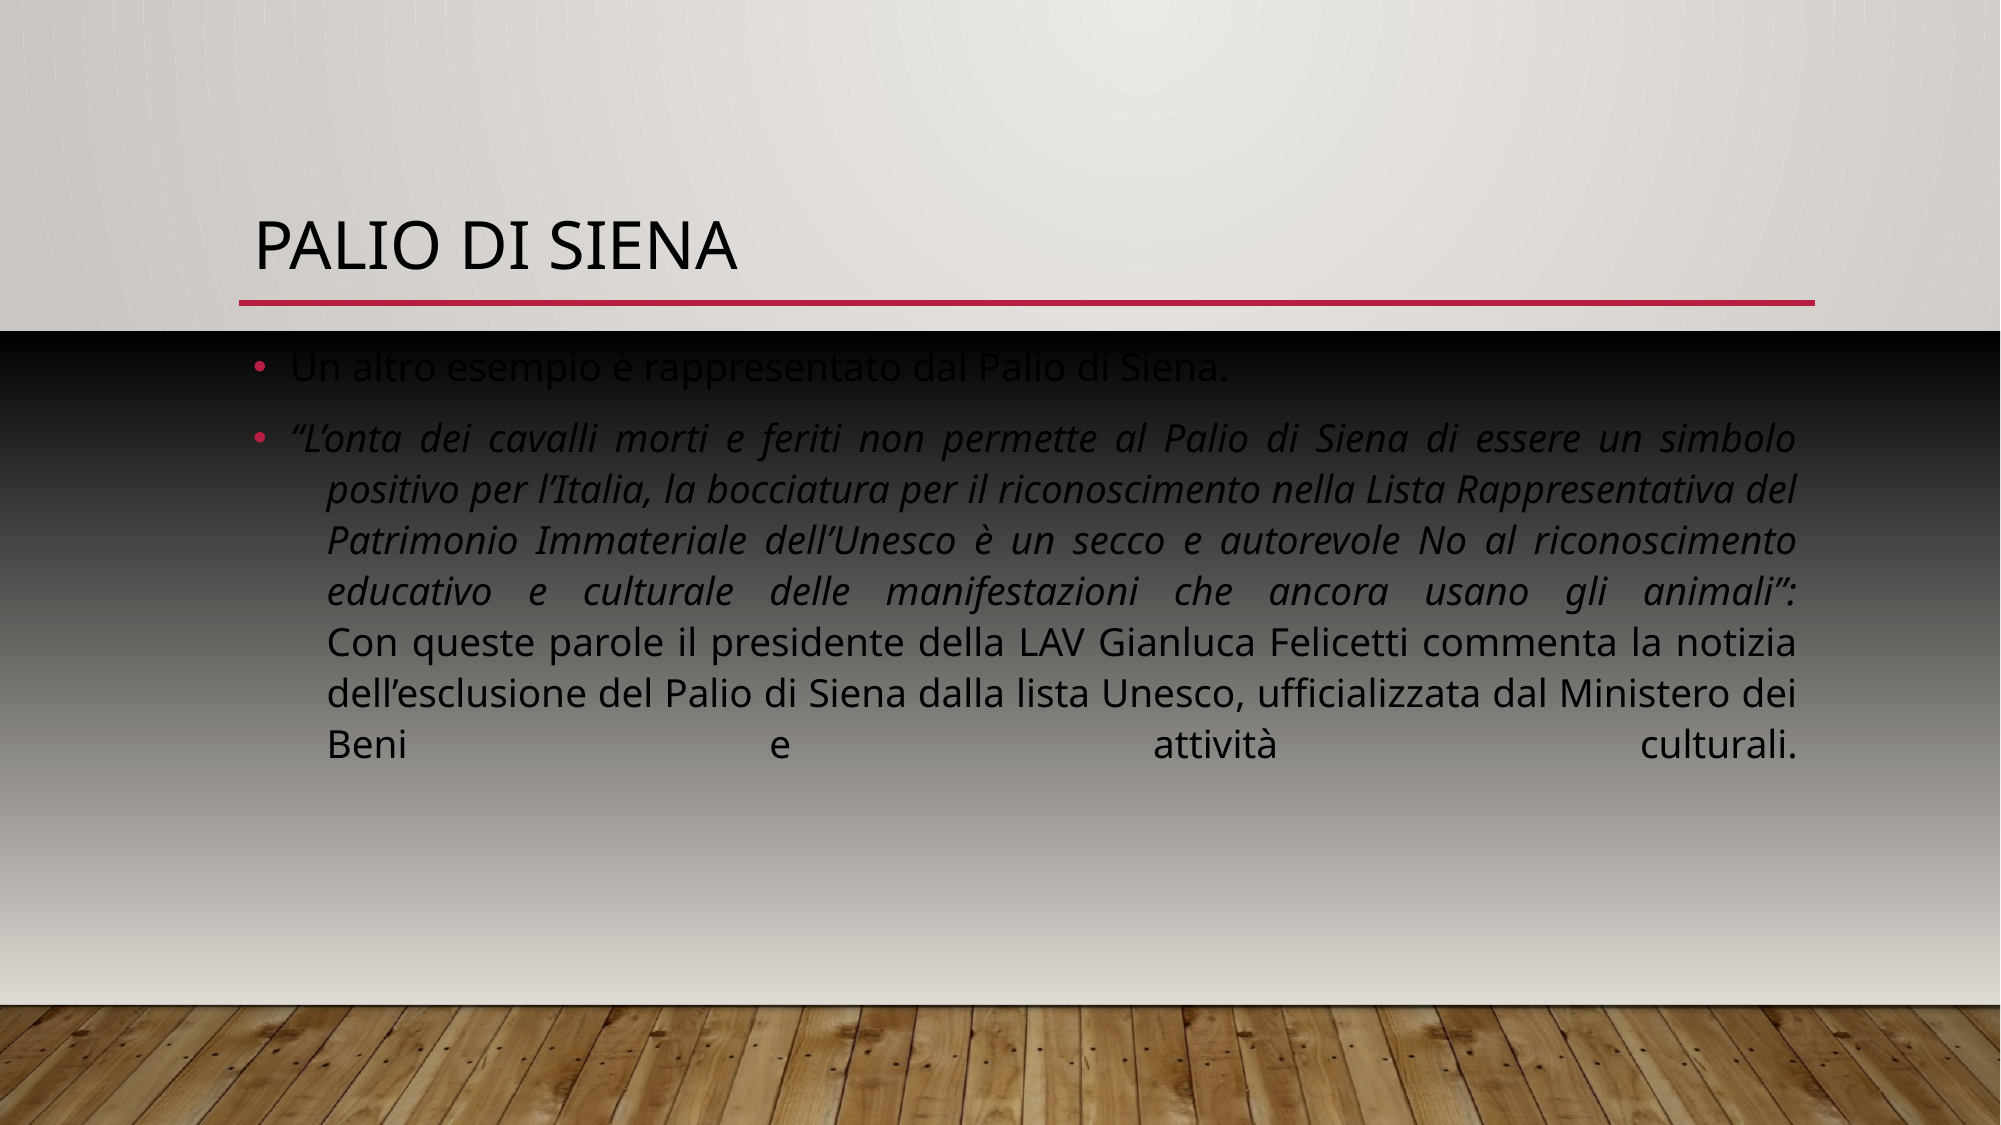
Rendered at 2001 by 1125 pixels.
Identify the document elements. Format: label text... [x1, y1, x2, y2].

list Un altro esempio è rappresentato dal Palio di Siena. “L’onta dei cavalli morti e feriti non permette al Palio di Siena di essere un simbolo positivo per l’Italia, la bocciatura per il riconoscimento nella Lista Rappresentativa del Patrimonio Immateriale dell’Unesco è un secco e autorevole No al riconoscimento educativo e culturale delle manifestazioni che ancora usano gli animali”: Con queste parole il presidente della LAV Gianluca Felicetti commenta la notizia dell’esclusione del Palio di Siena dalla lista Unesco, ufficializzata dal Ministero dei Beni e attività culturali. [238, 330, 1814, 897]
title Palio di siena [238, 131, 1814, 305]
